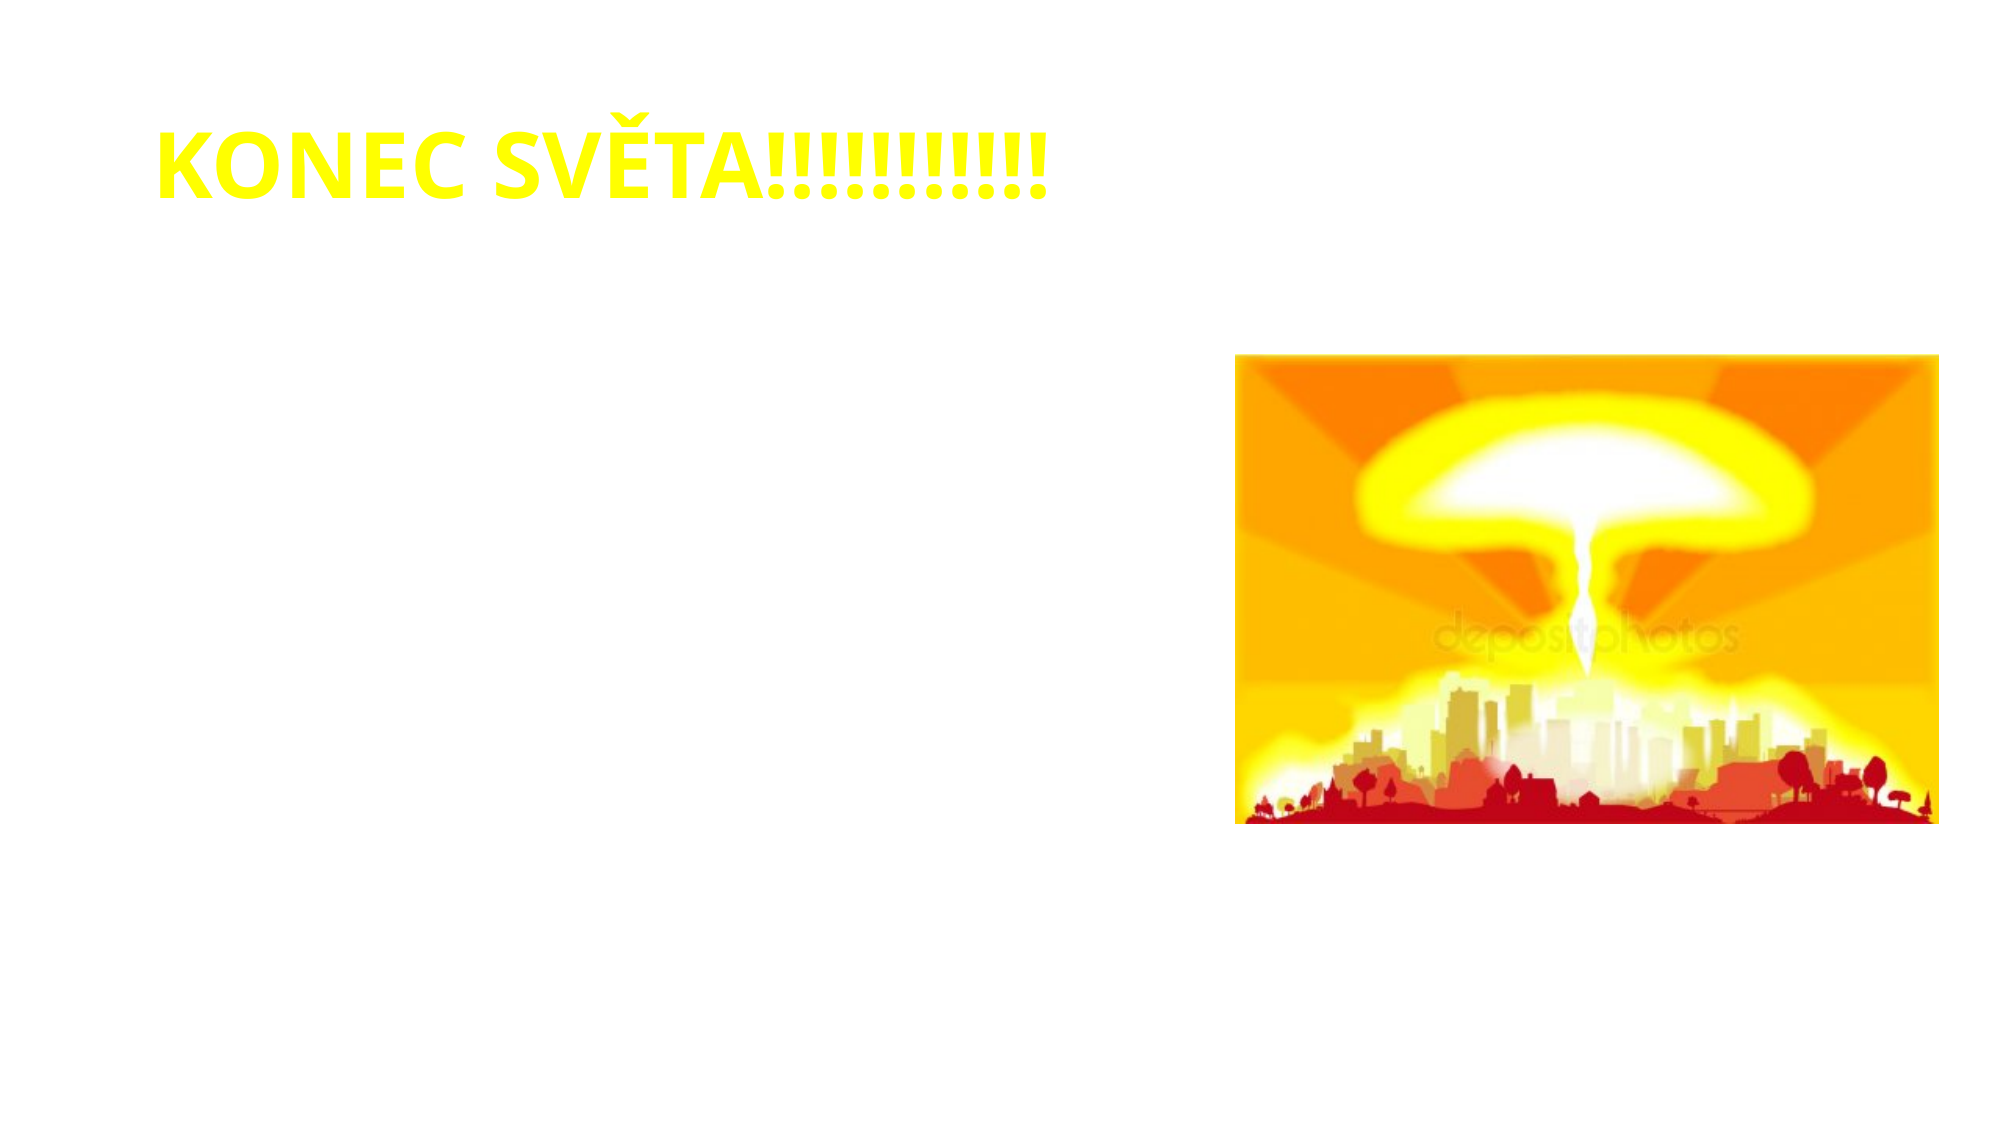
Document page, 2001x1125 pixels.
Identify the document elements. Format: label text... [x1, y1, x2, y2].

title KONEC SVĚTA!!!!!!!!!!! [137, 59, 1863, 278]
picture [1235, 354, 1939, 824]
